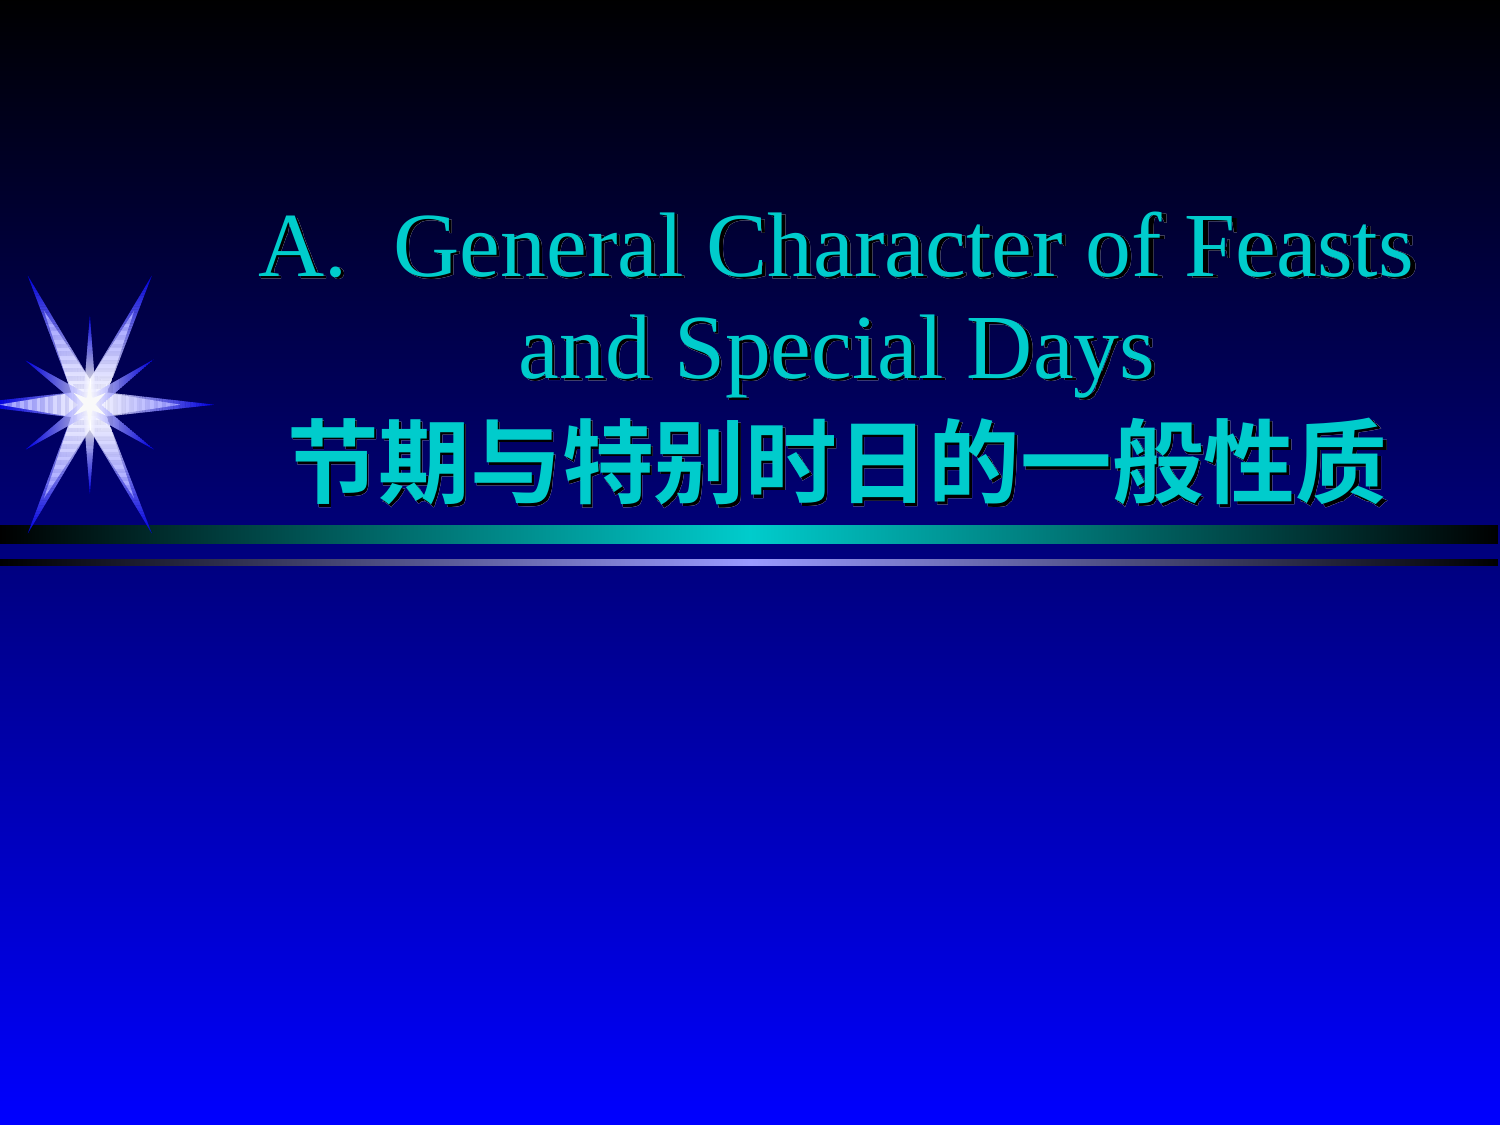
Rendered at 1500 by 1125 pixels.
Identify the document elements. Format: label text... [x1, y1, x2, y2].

title A. General Character of Feasts and Special Days 节期与特别时日的一般性质 [200, 196, 1476, 522]
